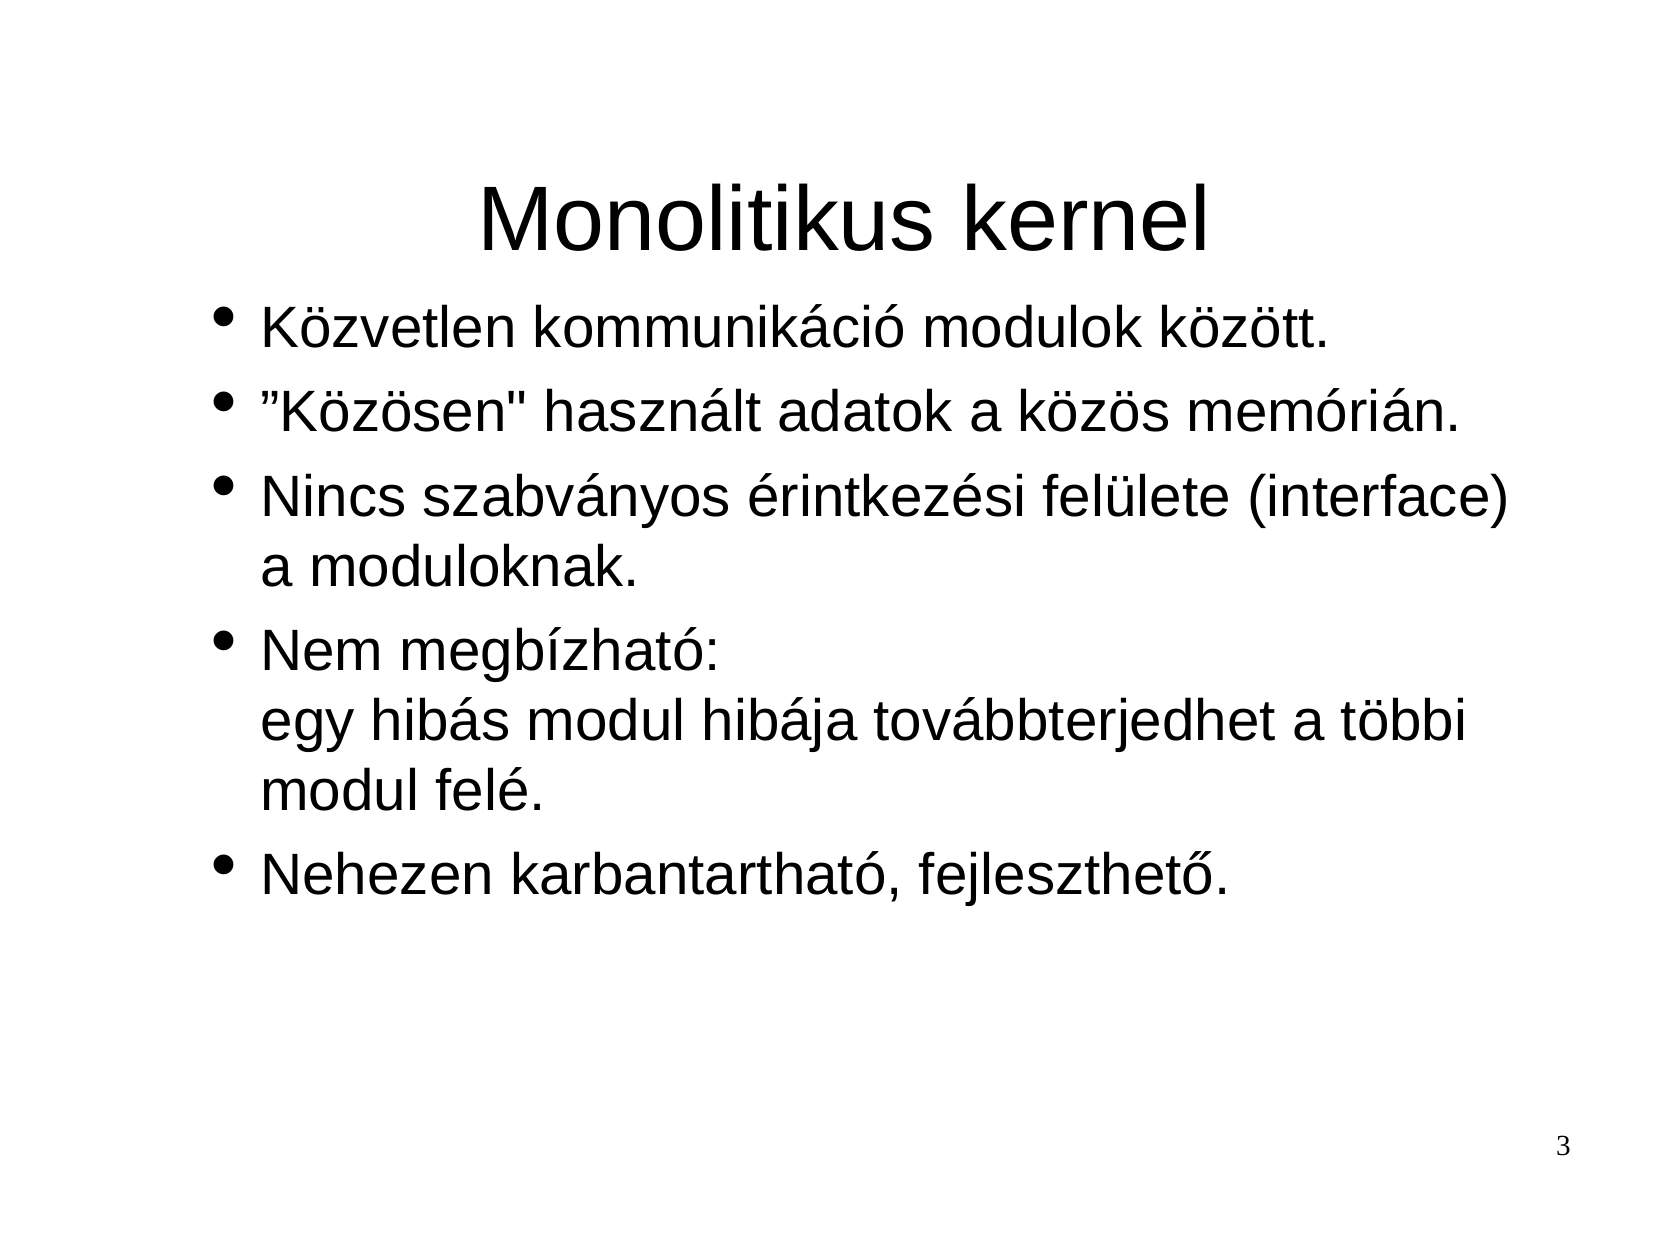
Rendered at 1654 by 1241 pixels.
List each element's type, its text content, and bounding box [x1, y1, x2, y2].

title Monolitikus kernel [124, 110, 1530, 281]
list Közvetlen kommunikáció modulok között. ”Közösen" használt adatok a közös memórián. Nincs szabványos érintkezési felülete (interface) a moduloknak. Nem megbízható: egy hibás modul hibája továbbterjedhet a többi modul felé. Nehezen karbantartható, fejleszthető. [124, 281, 1530, 1154]
